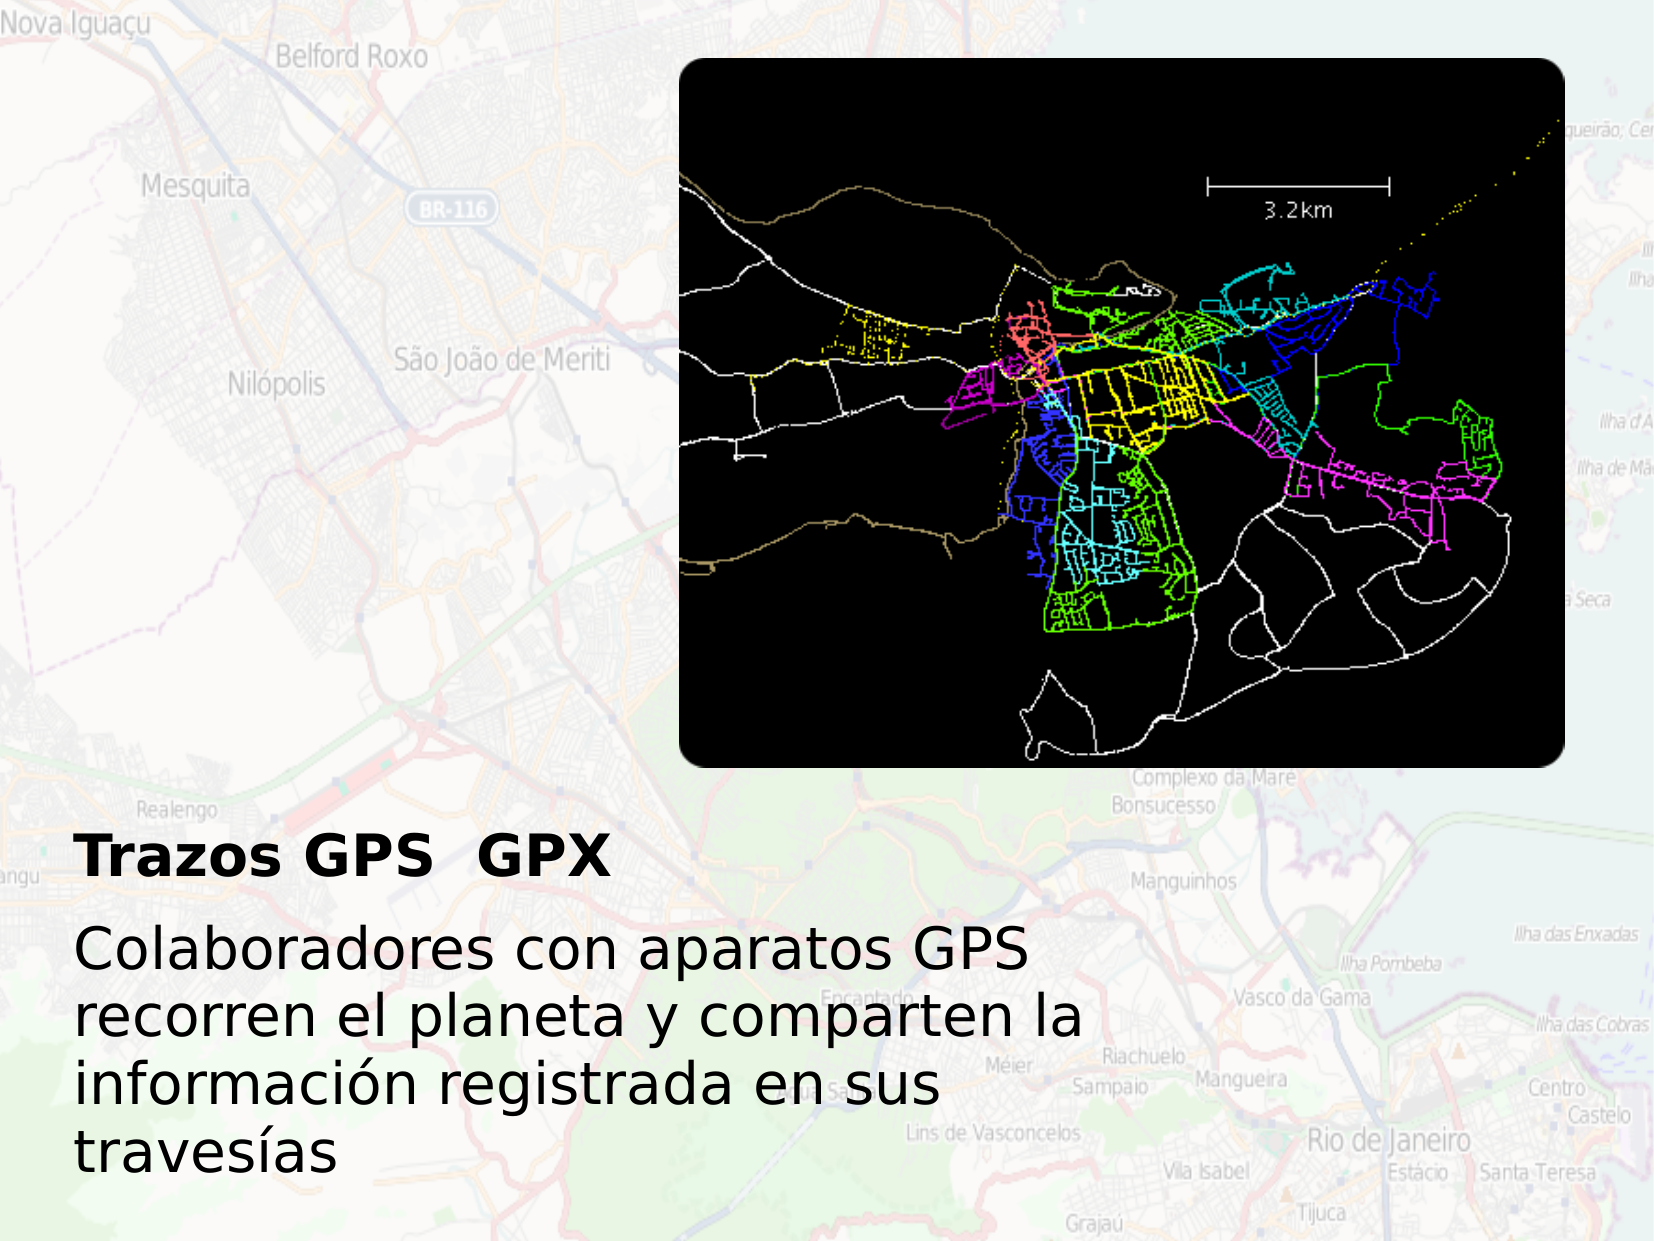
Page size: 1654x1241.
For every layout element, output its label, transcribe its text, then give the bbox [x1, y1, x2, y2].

text_box Trazos GPS GPX Colaboradores con aparatos GPS recorren el planeta y comparten la información registrada en sus travesías [59, 815, 1192, 1194]
picture [679, 58, 1565, 768]
